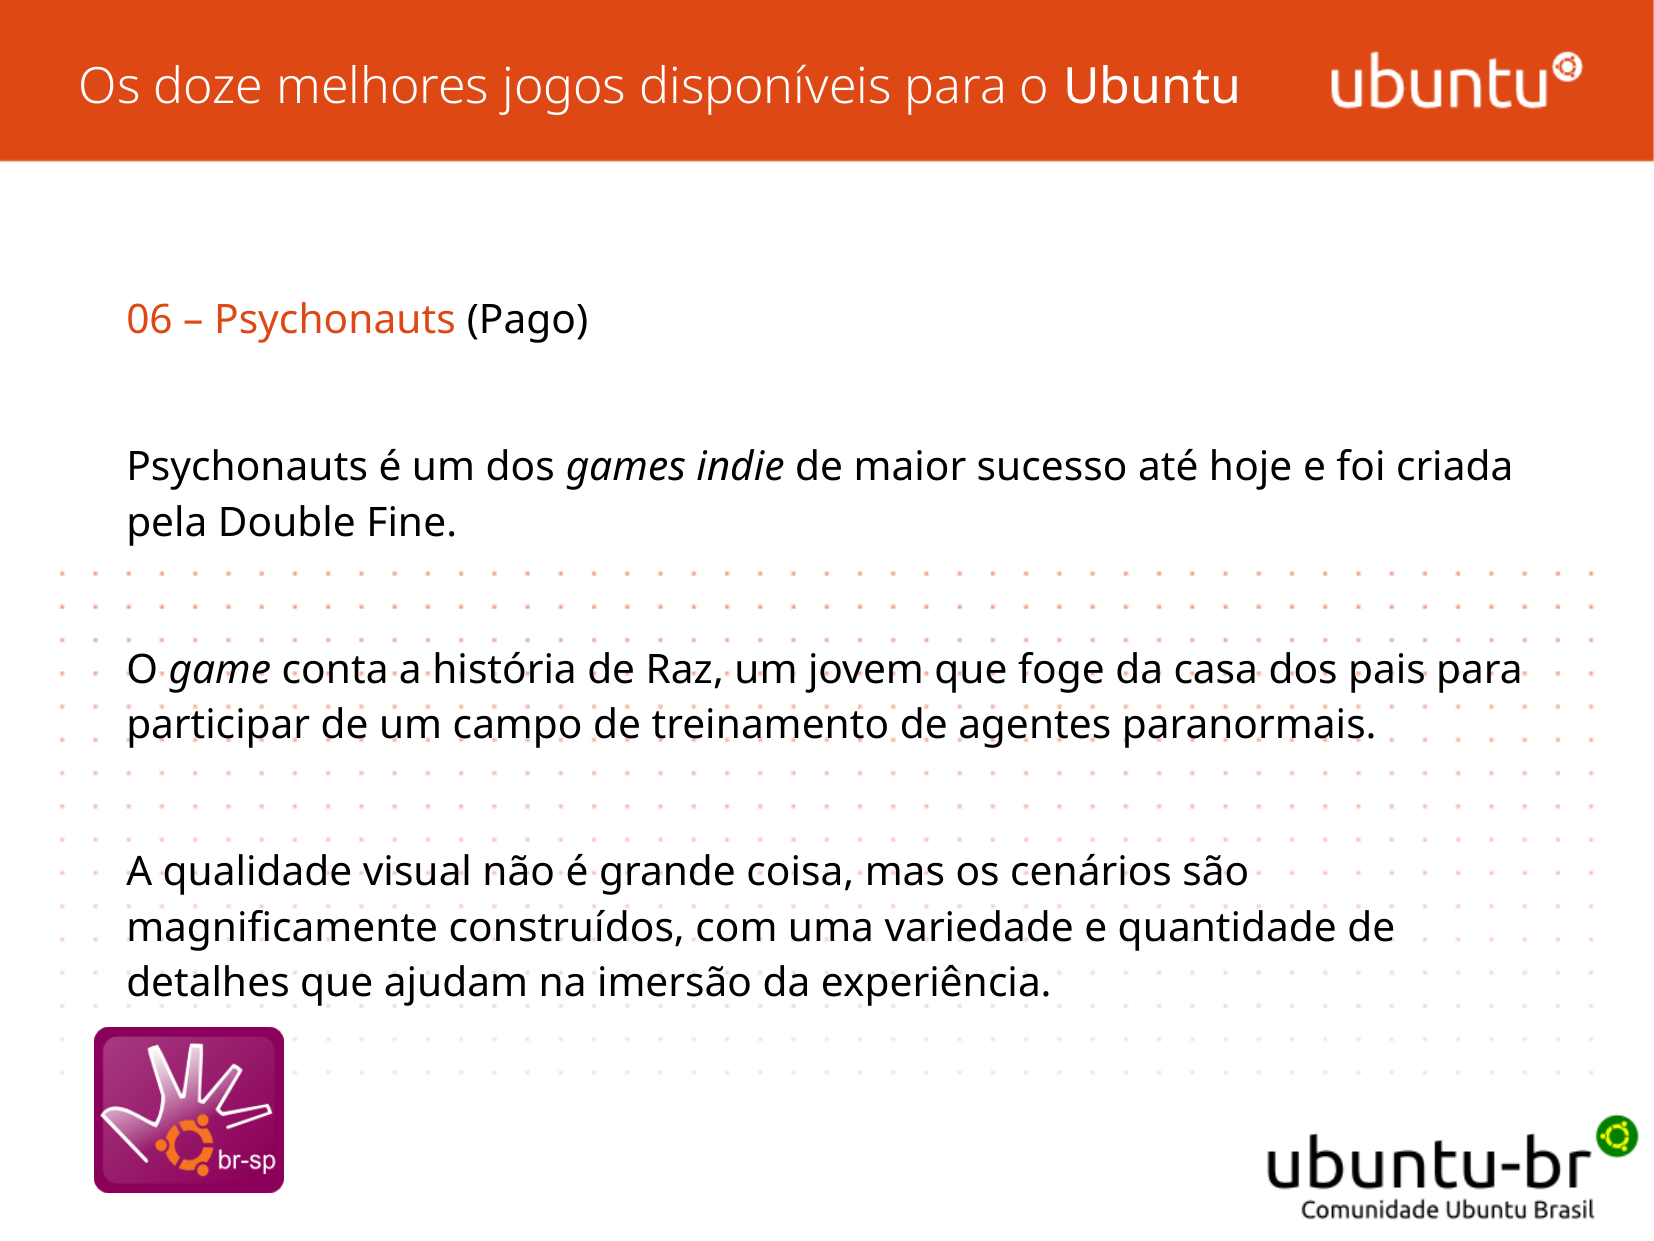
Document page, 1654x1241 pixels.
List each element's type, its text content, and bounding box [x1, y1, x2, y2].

picture [0, 0, 1654, 1241]
list 06 – Psychonauts (Pago) Psychonauts é um dos games indie de maior sucesso até hoje e foi criada pela Double Fine. O game conta a história de Raz, um jovem que foge da casa dos pais para participar de um campo de treinamento de agentes paranormais. A qualidade visual não é grande coisa, mas os cenários são magnificamente construídos, com uma variedade e quantidade de detalhes que ajudam na imersão da experiência. [83, 290, 1539, 1010]
title Os doze melhores jogos disponíveis para o Ubuntu [41, 32, 1300, 137]
